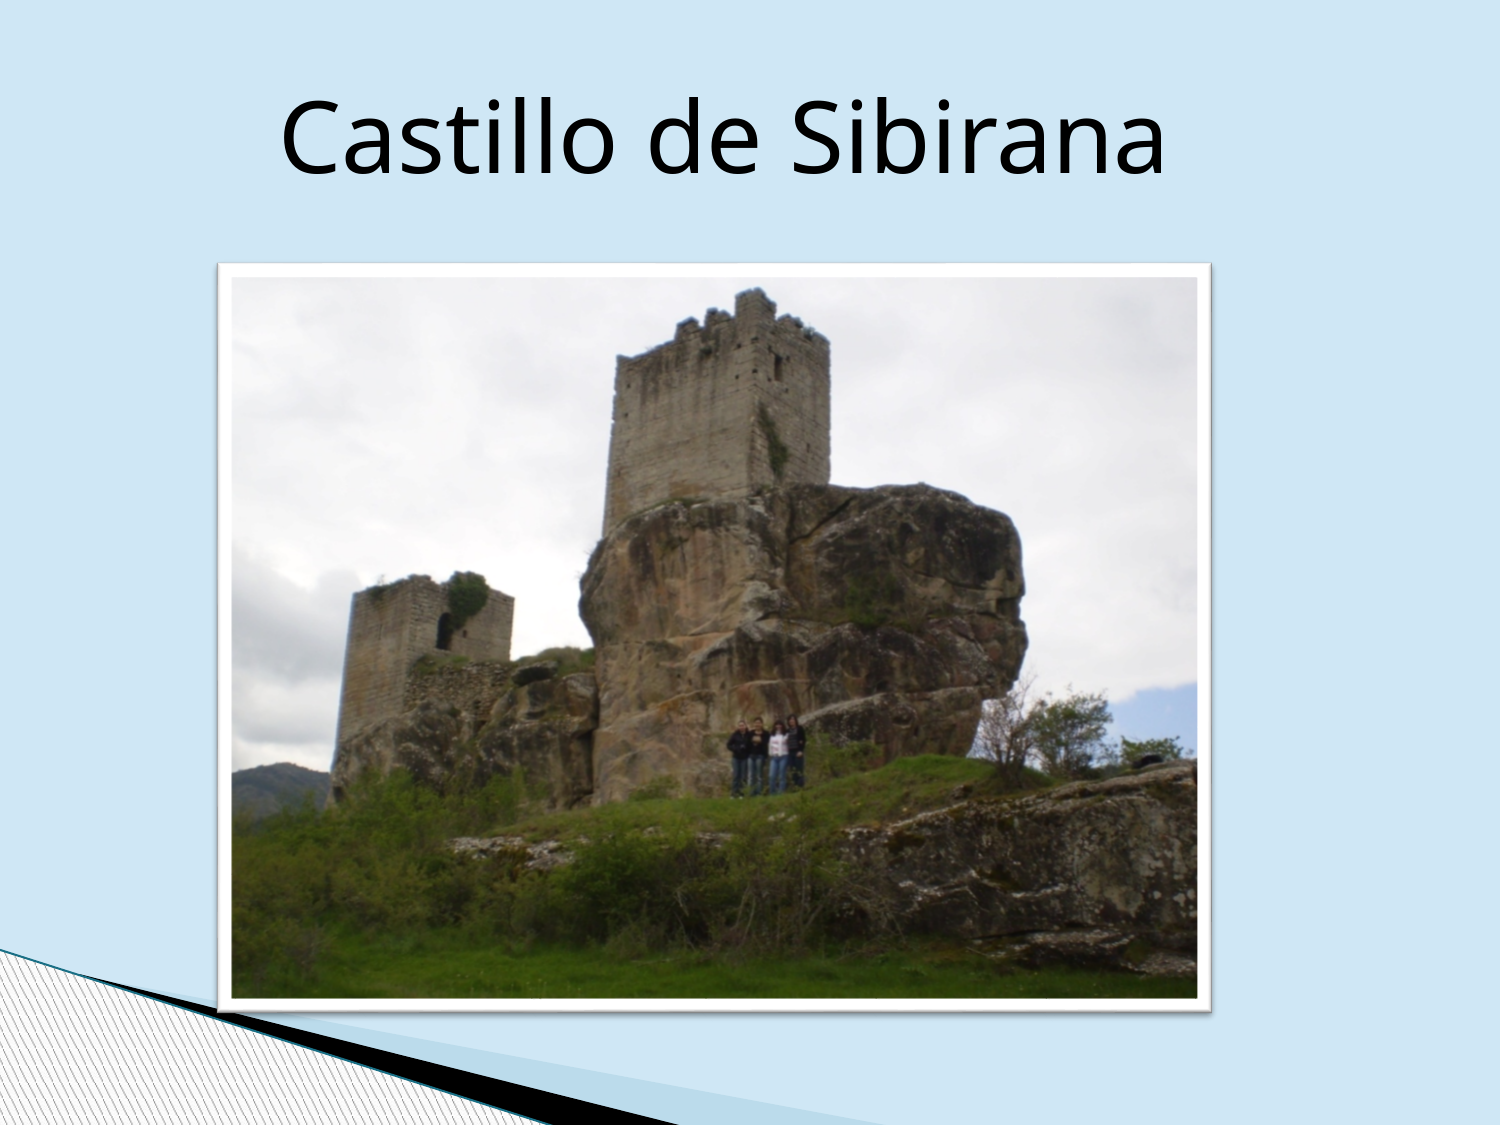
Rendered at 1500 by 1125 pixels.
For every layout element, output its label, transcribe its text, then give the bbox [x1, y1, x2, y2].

picture [0, 255, 1223, 1125]
text_box Castillo de Sibirana [263, 66, 1500, 202]
